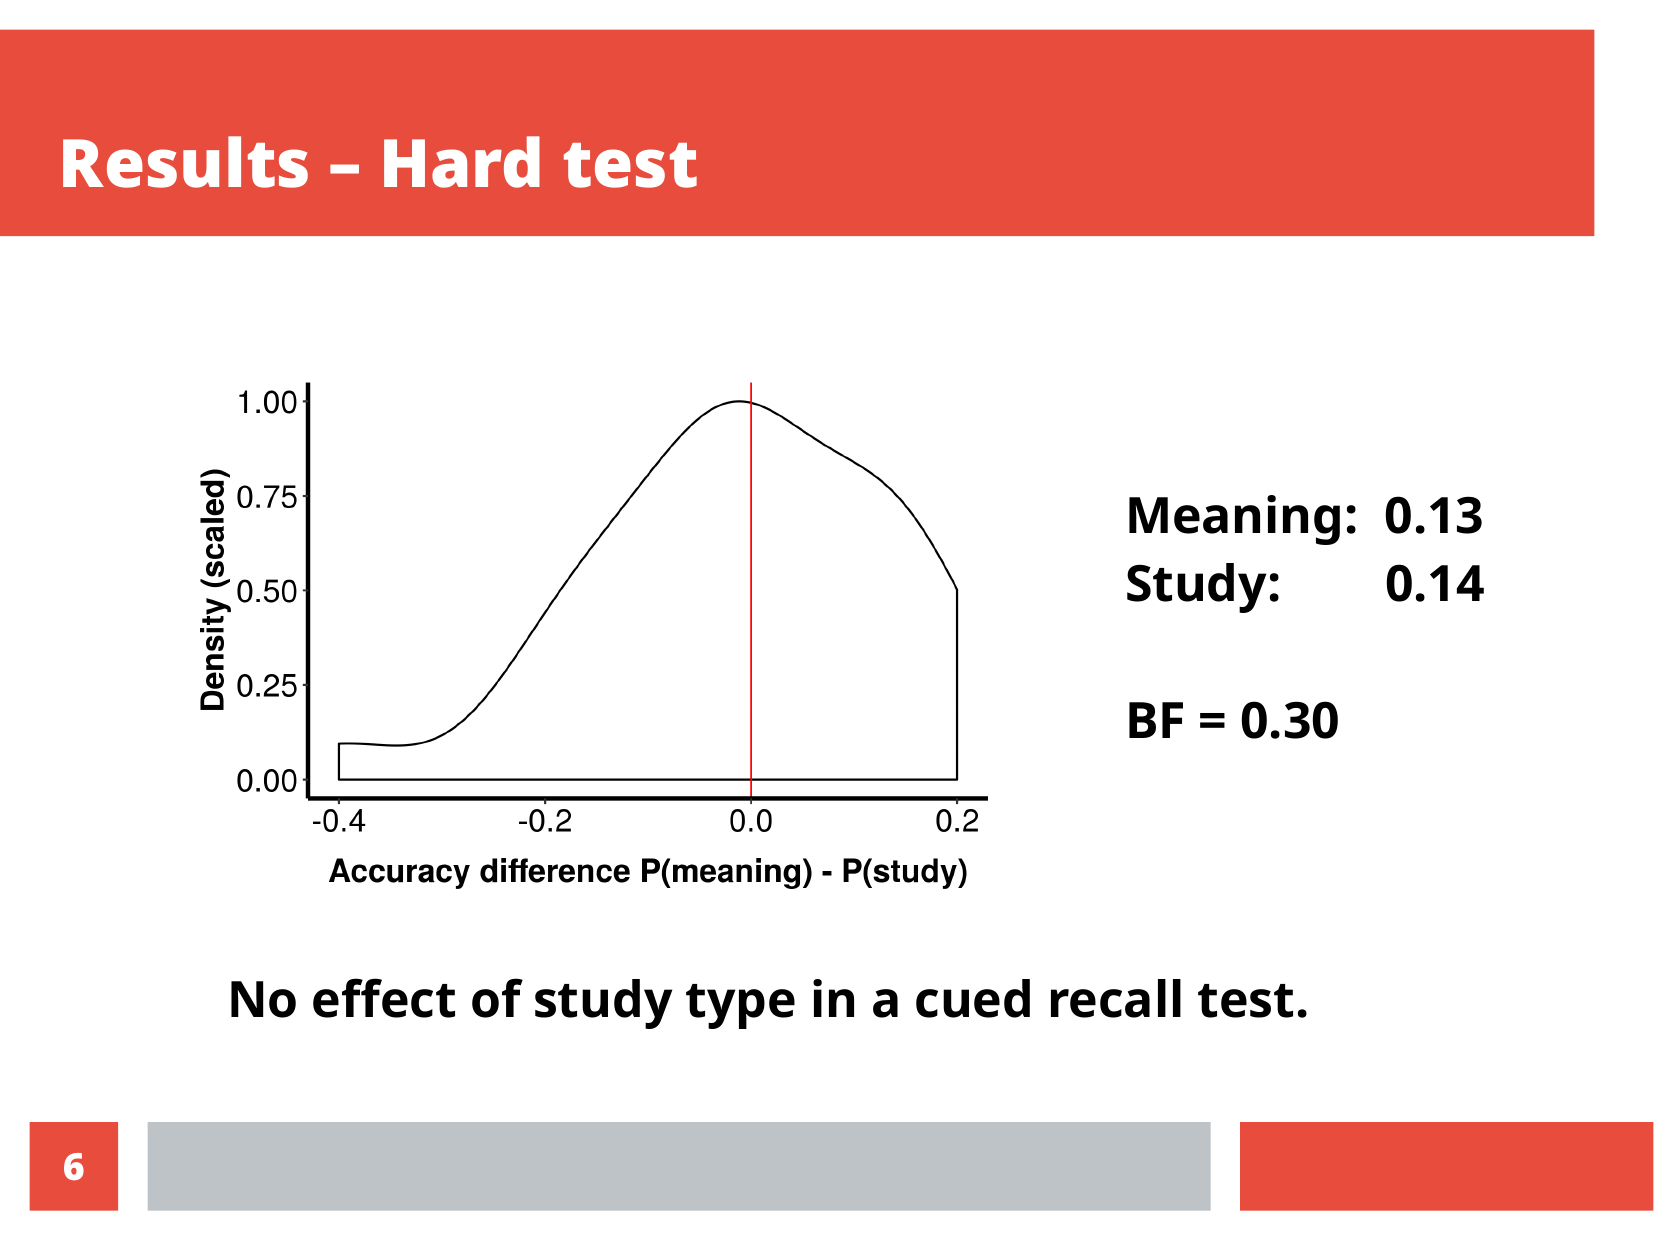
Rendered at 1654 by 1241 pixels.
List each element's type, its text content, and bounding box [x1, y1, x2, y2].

text_box No effect of study type in a cued recall test. [212, 956, 1347, 1040]
picture [172, 354, 1016, 917]
title Results – Hard test [59, 59, 1595, 207]
text_box Meaning: 0.13 Study: 0.14 BF = 0.30 [1110, 472, 1548, 780]
